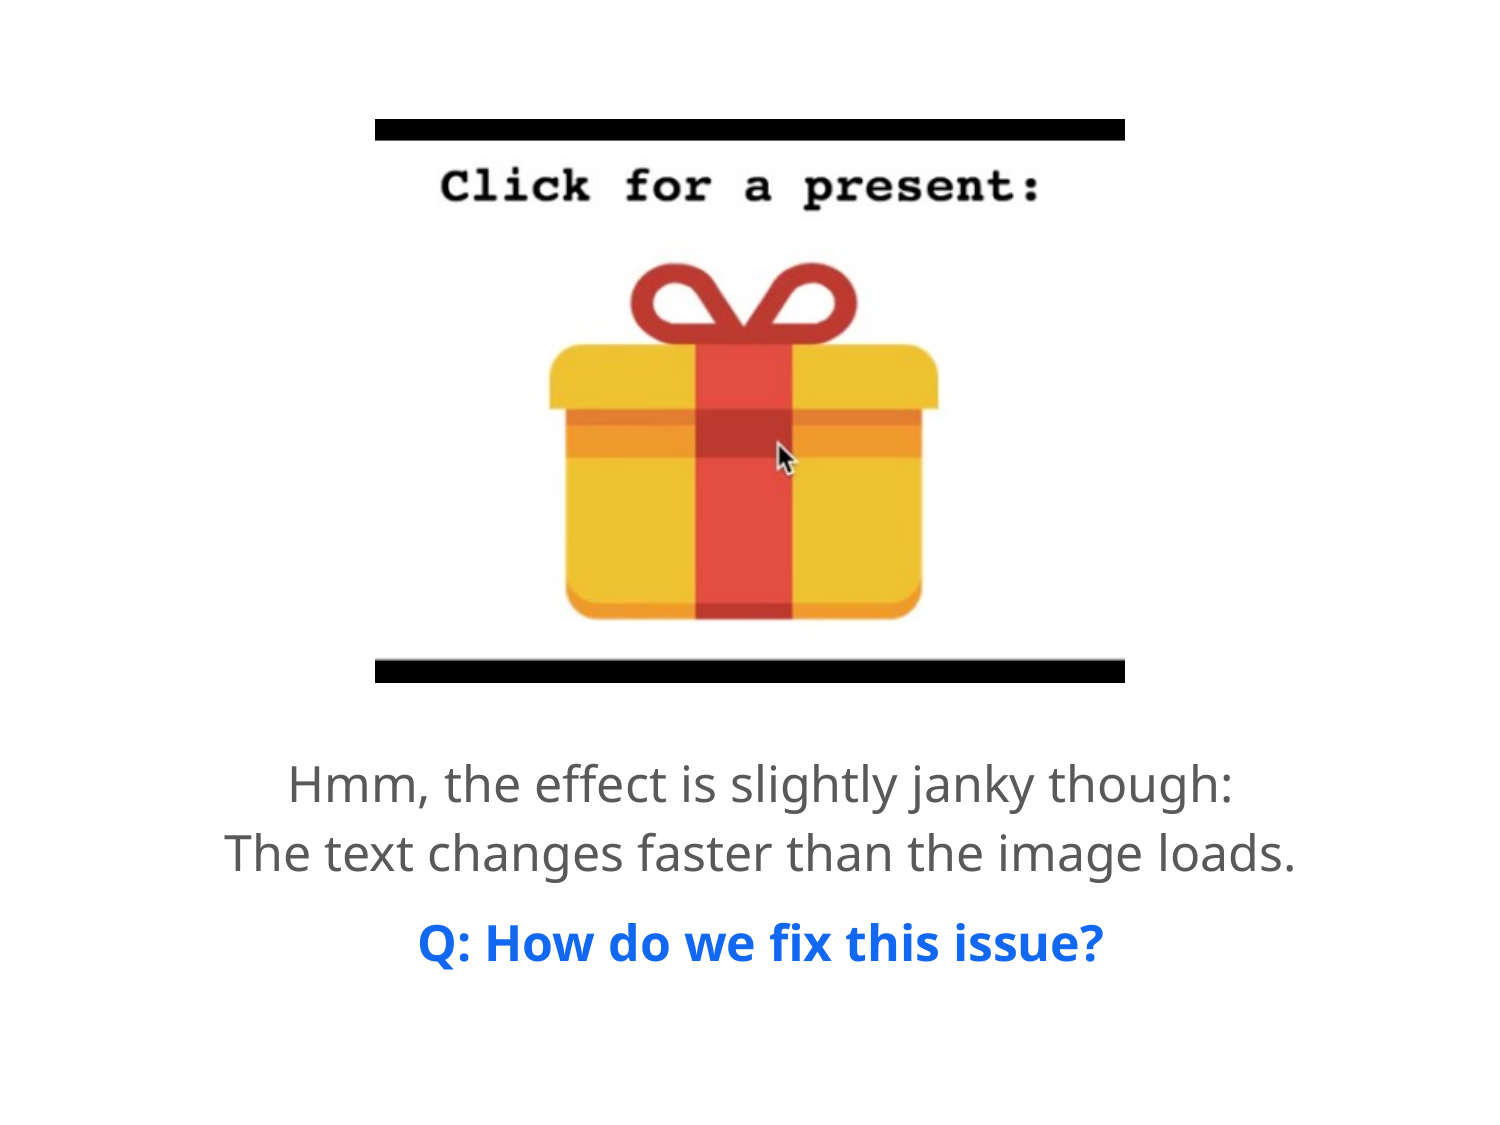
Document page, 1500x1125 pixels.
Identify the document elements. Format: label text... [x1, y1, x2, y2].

list Hmm, the effect is slightly janky though: The text changes faster than the image loads. Q: How do we fix this issue? [139, 728, 1383, 1015]
picture [375, 119, 1125, 683]
